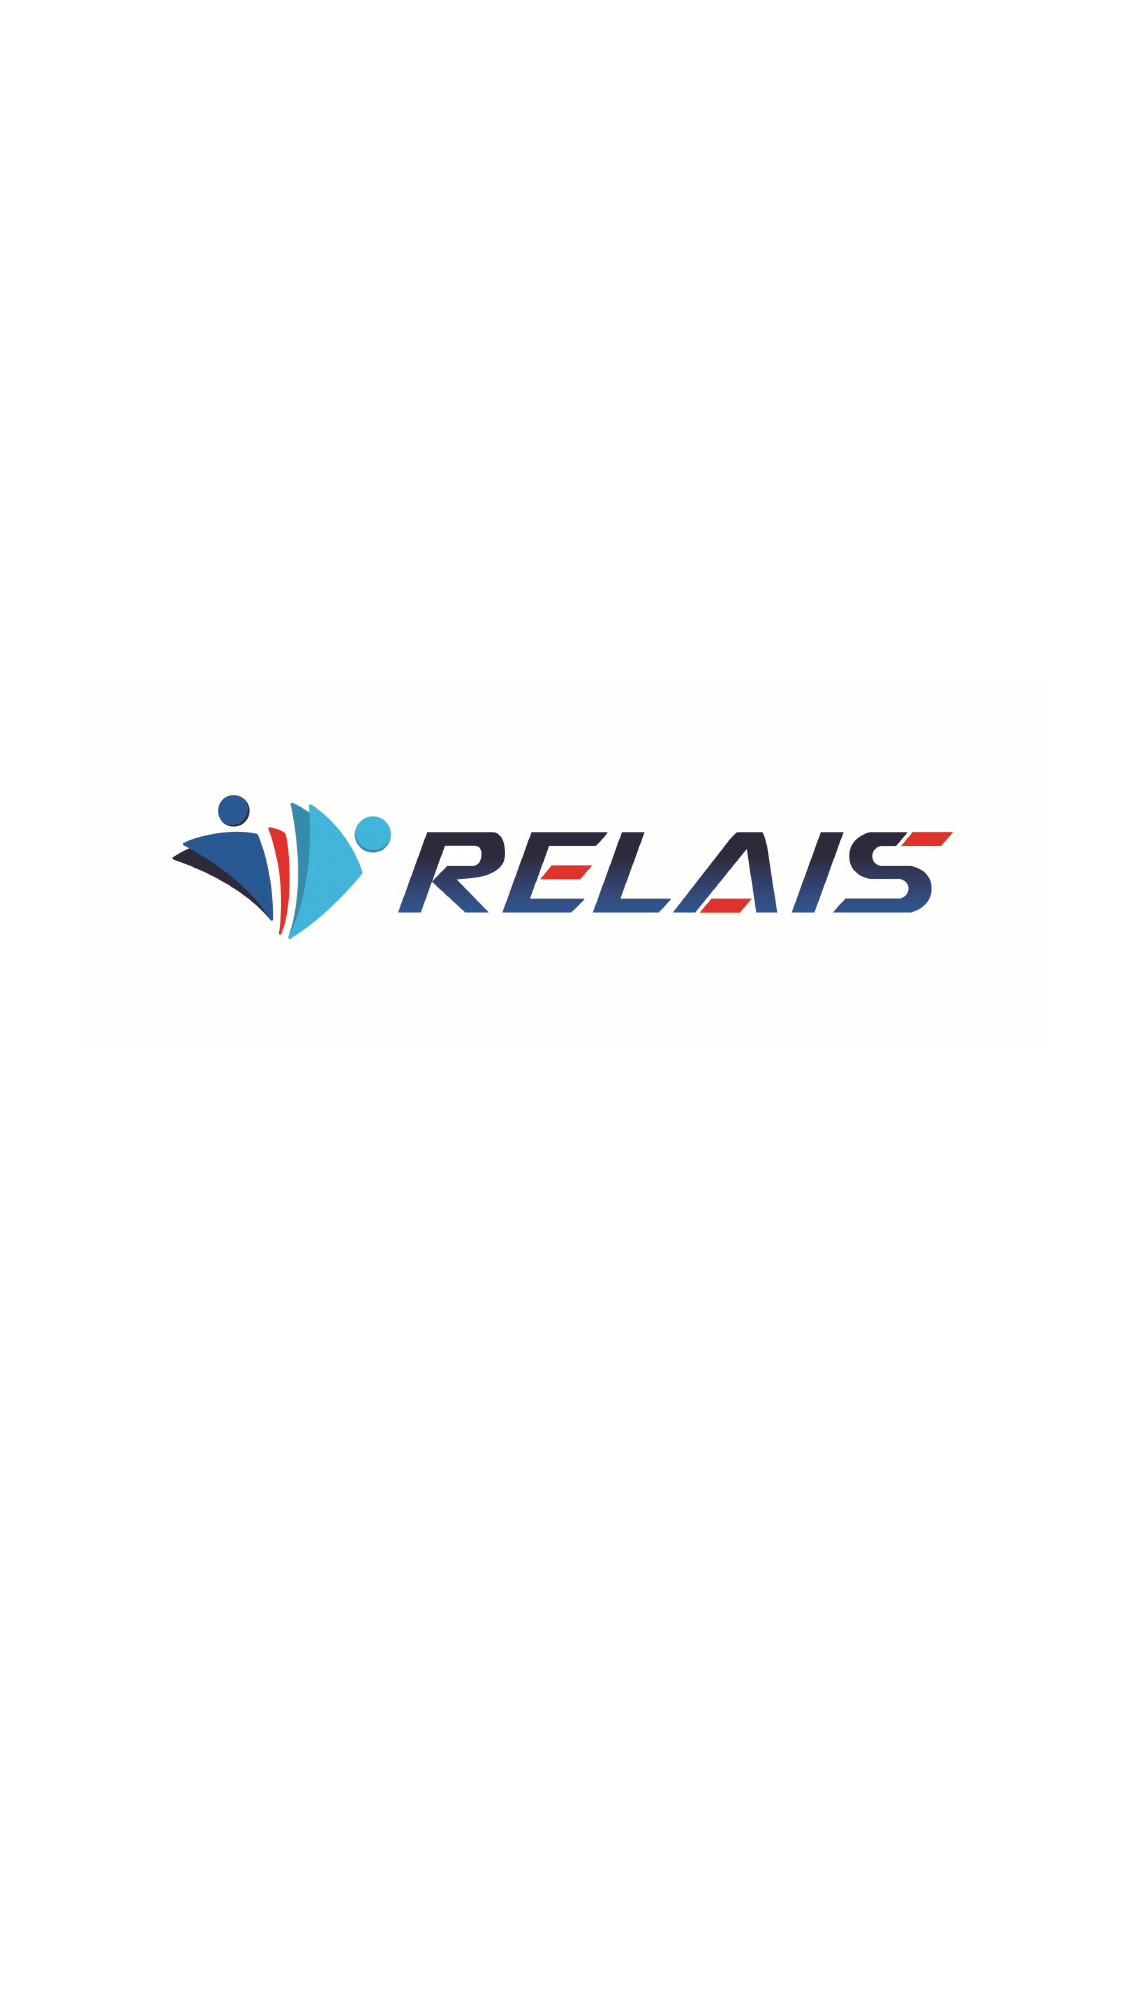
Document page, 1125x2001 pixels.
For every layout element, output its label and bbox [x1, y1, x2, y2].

picture [77, 677, 1048, 1050]
